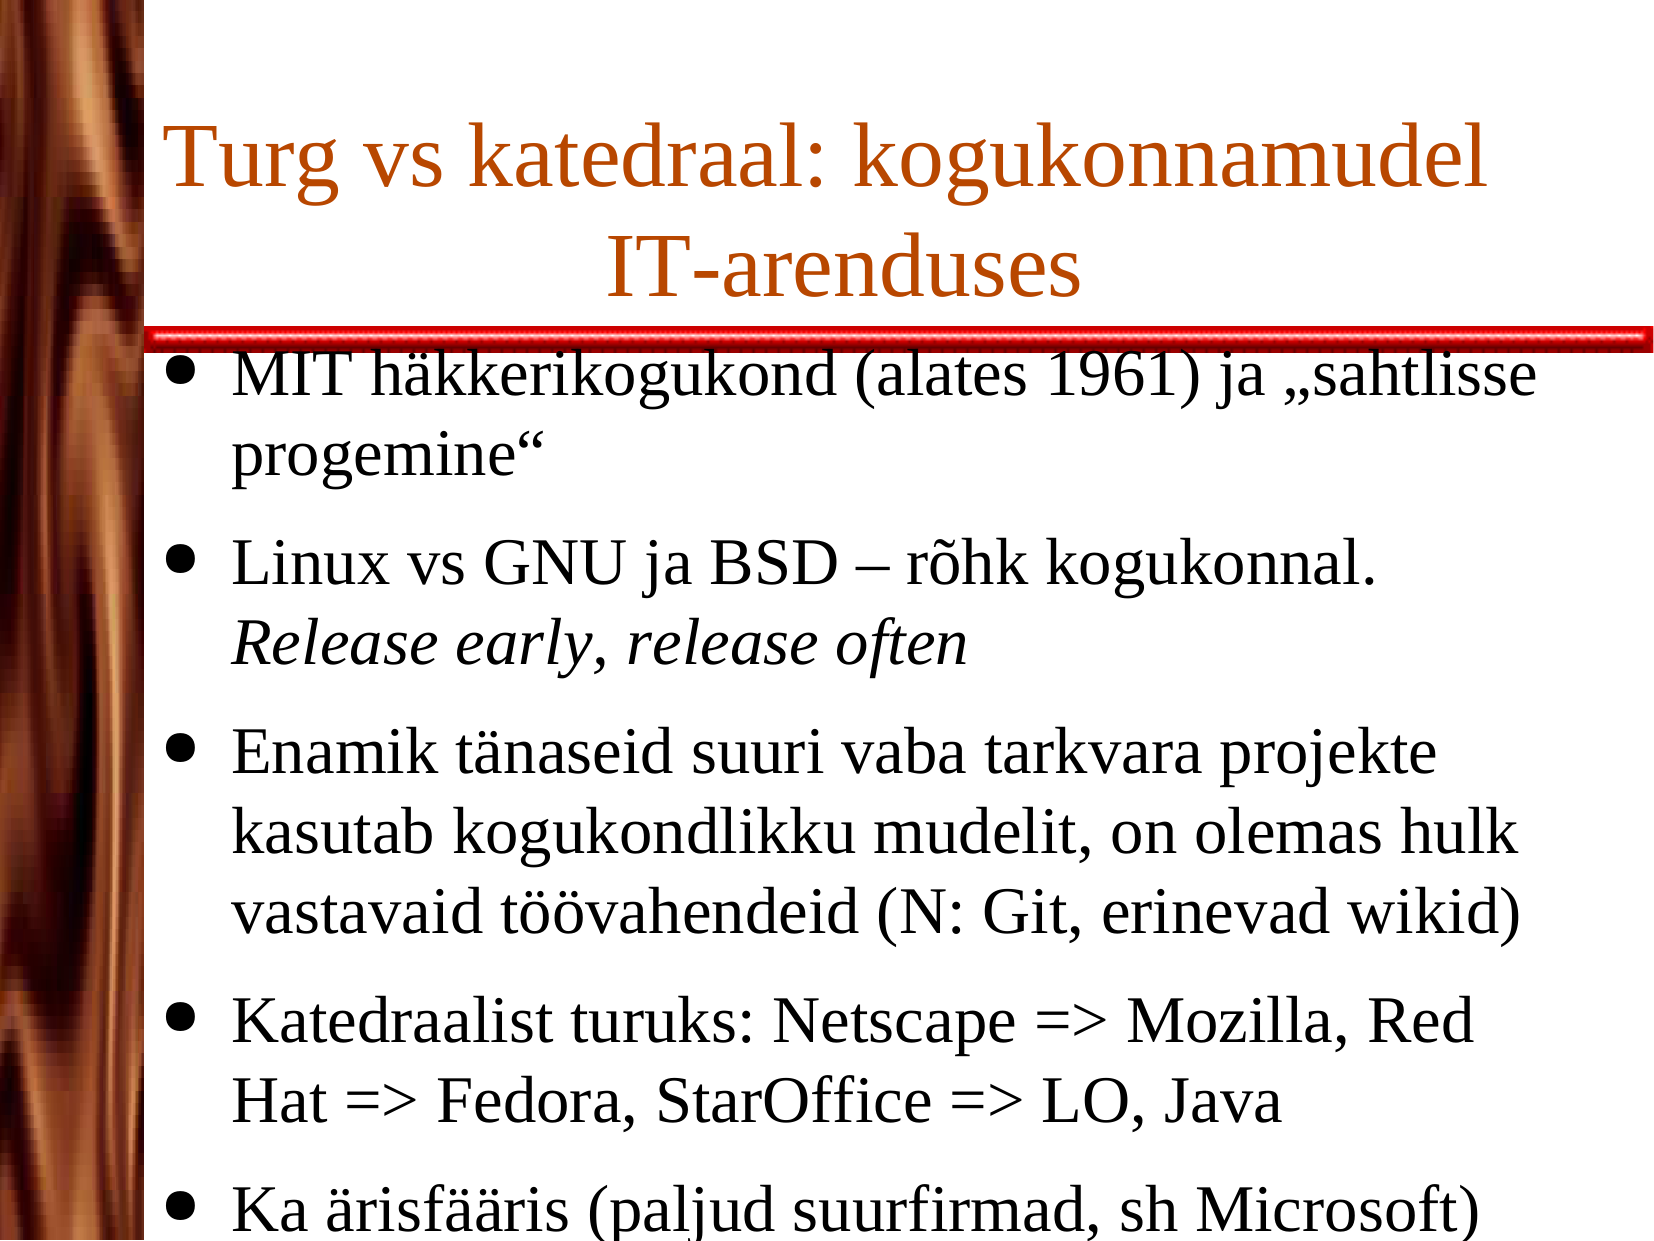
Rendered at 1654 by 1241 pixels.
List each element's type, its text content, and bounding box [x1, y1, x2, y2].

picture [0, 0, 1654, 1240]
list MIT häkkerikogukond (alates 1961) ja „sahtlisse progemine“ Linux vs GNU ja BSD – rõhk kogukonnal. Release early, release often Enamik tänaseid suuri vaba tarkvara projekte kasutab kogukondlikku mudelit, on olemas hulk vastavaid töövahendeid (N: Git, erinevad wikid) Katedraalist turuks: Netscape => Mozilla, Red Hat => Fedora, StarOffice => LO, Java Ka ärisfääris (paljud suurfirmad, sh Microsoft) [148, 329, 1561, 1241]
title Turg vs katedraal: kogukonnamudel IT-arenduses [121, 100, 1533, 313]
